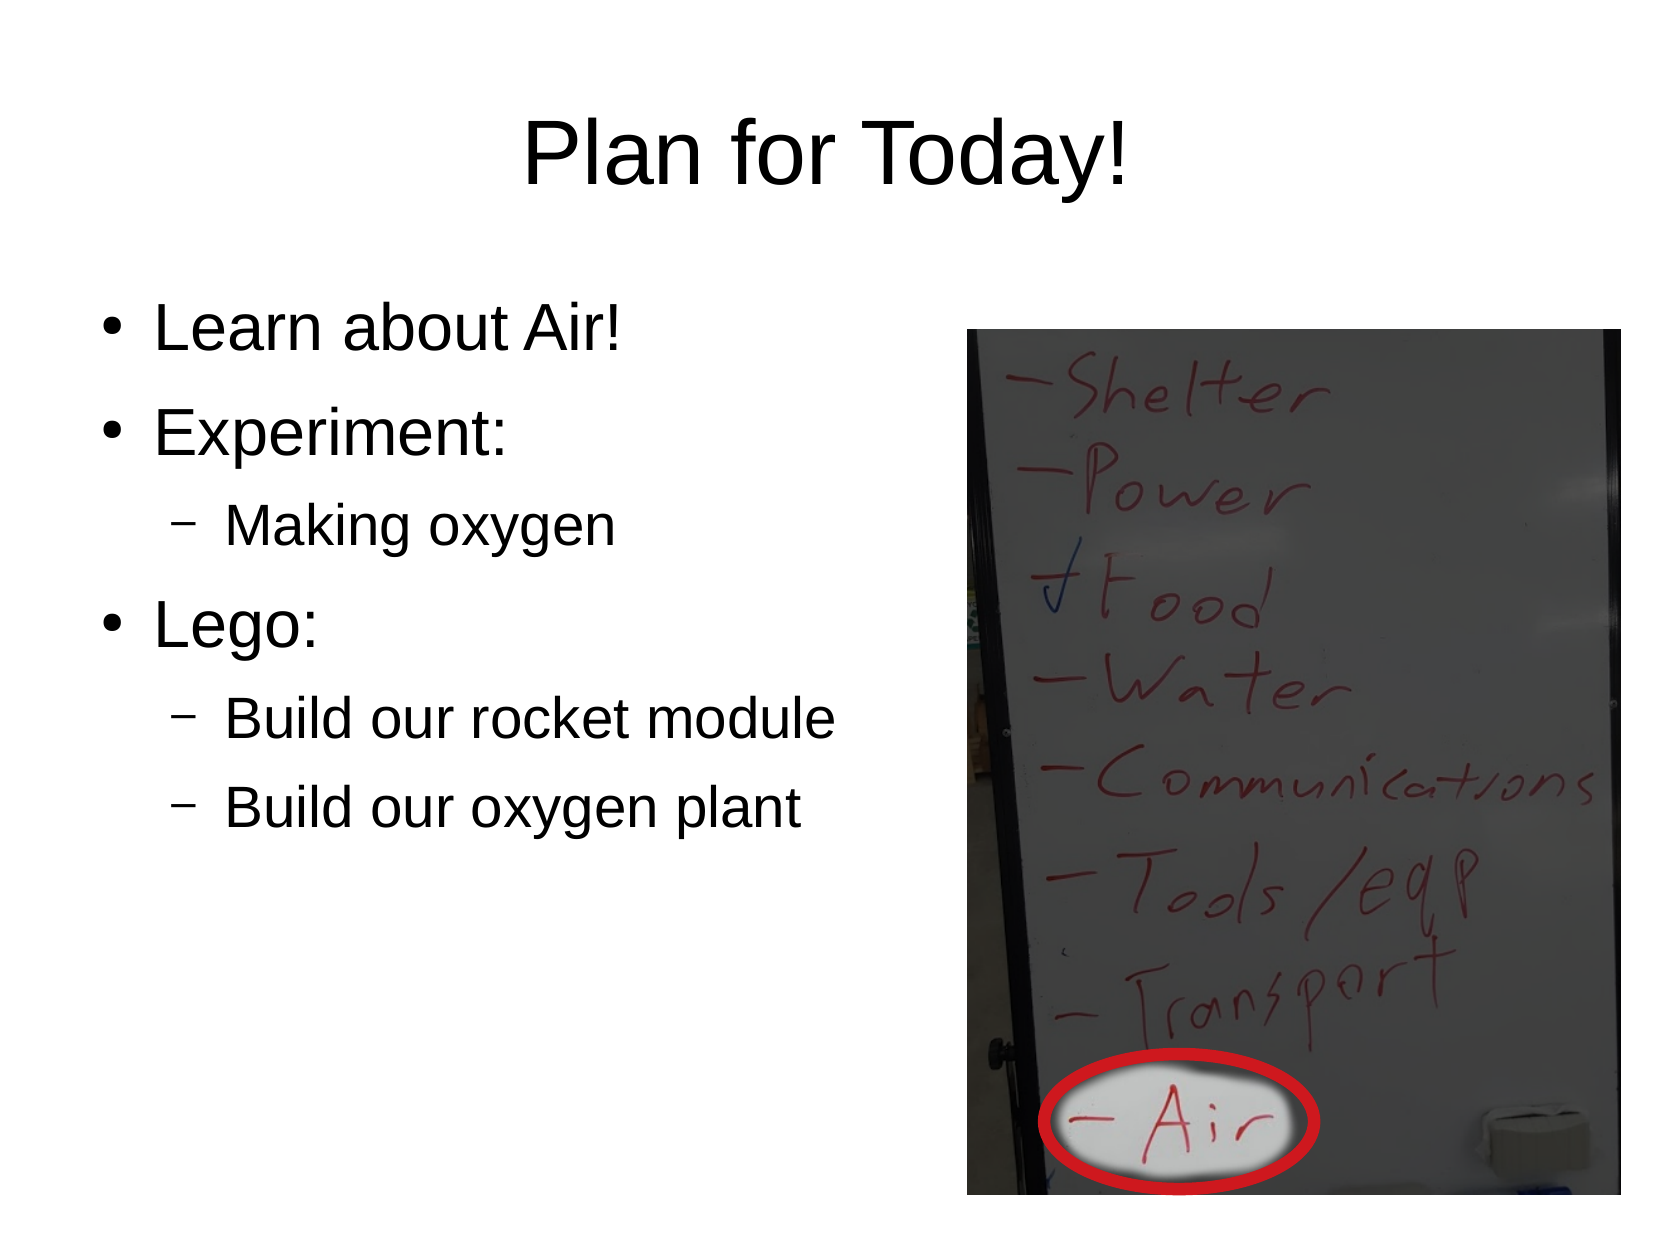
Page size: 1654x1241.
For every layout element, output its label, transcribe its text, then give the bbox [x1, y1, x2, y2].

list Learn about Air! Experiment: Making oxygen Lego: Build our rocket module Build our oxygen plant [82, 290, 968, 1186]
title Plan for Today! [82, 49, 1571, 257]
picture [967, 329, 1621, 1195]
picture [1051, 1061, 1307, 1182]
